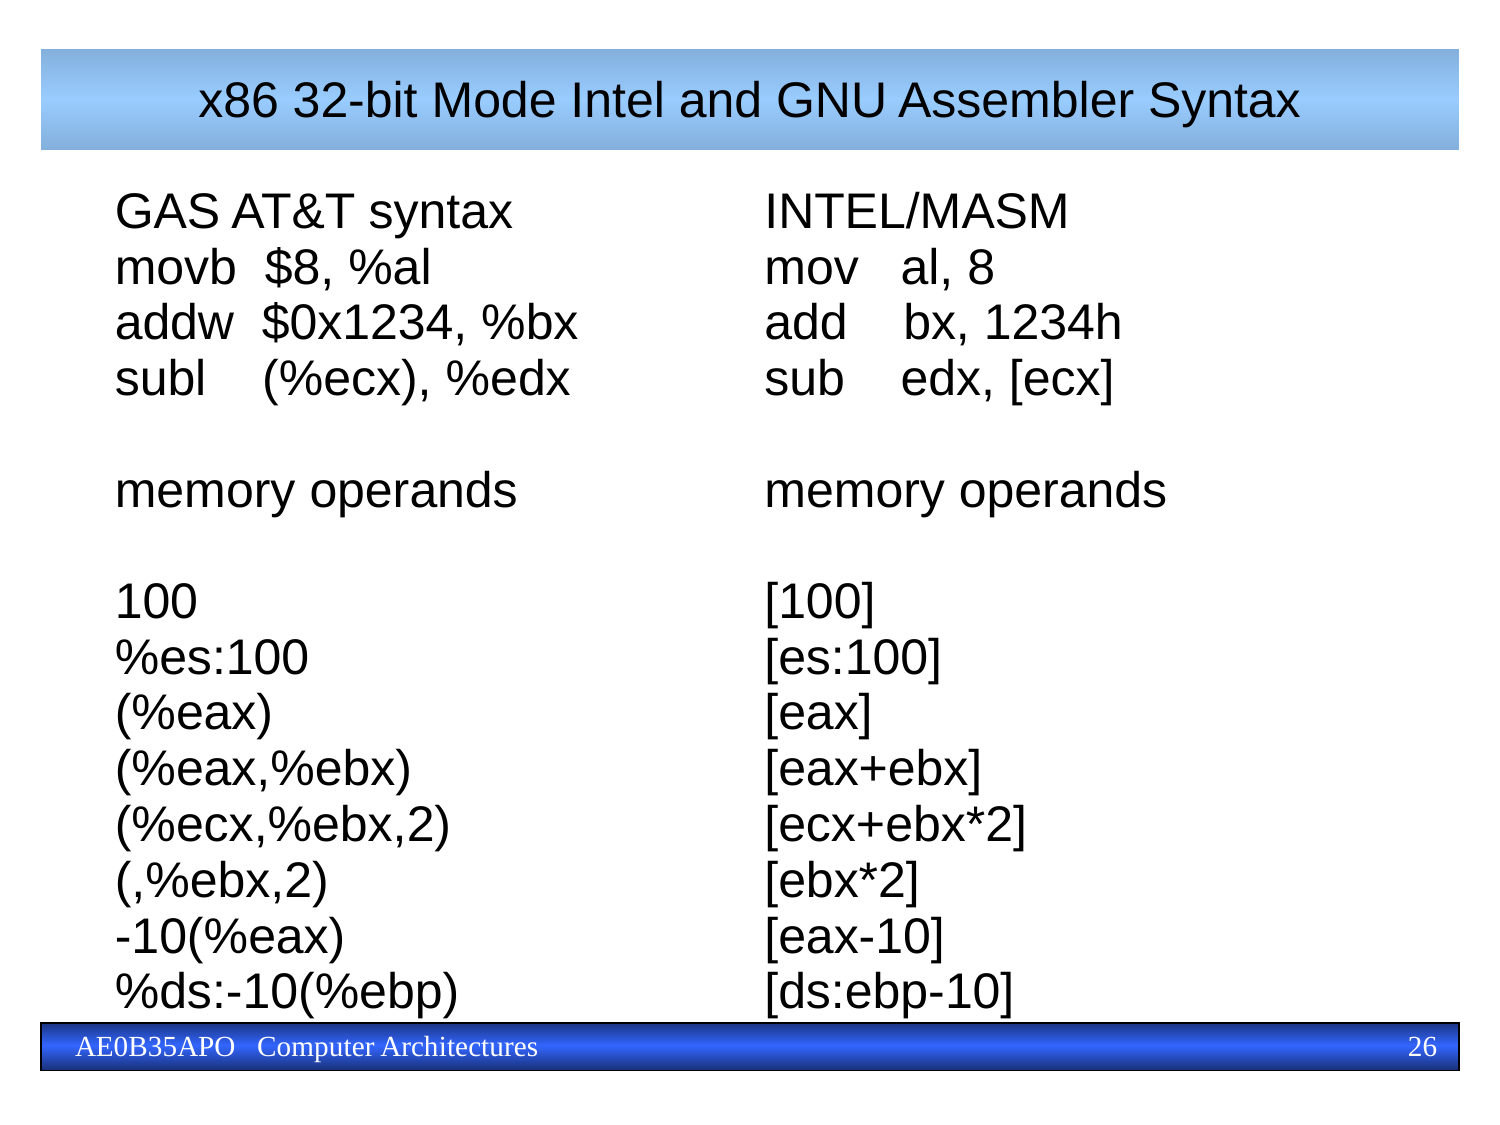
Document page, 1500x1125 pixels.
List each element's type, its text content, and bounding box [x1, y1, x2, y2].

title x86 32-bit Mode Intel and GNU Assembler Syntax [41, 49, 1459, 150]
text_box GAS AT&T syntax INTEL/MASM movb $8, %al mov al, 8 addw $0x1234, %bx add bx, 1234h subl (%ecx), %edx sub edx, [ecx] memory operands memory operands 100 [100] %es:100 [es:100] (%eax) [eax] (%eax,%ebx) [eax+ebx] (%ecx,%ebx,2) [ecx+ebx*2] (,%ebx,2) [ebx*2] -10(%eax) [eax-10] %ds:-10(%ebp) [ds:ebp-10] [100, 175, 1338, 1027]
